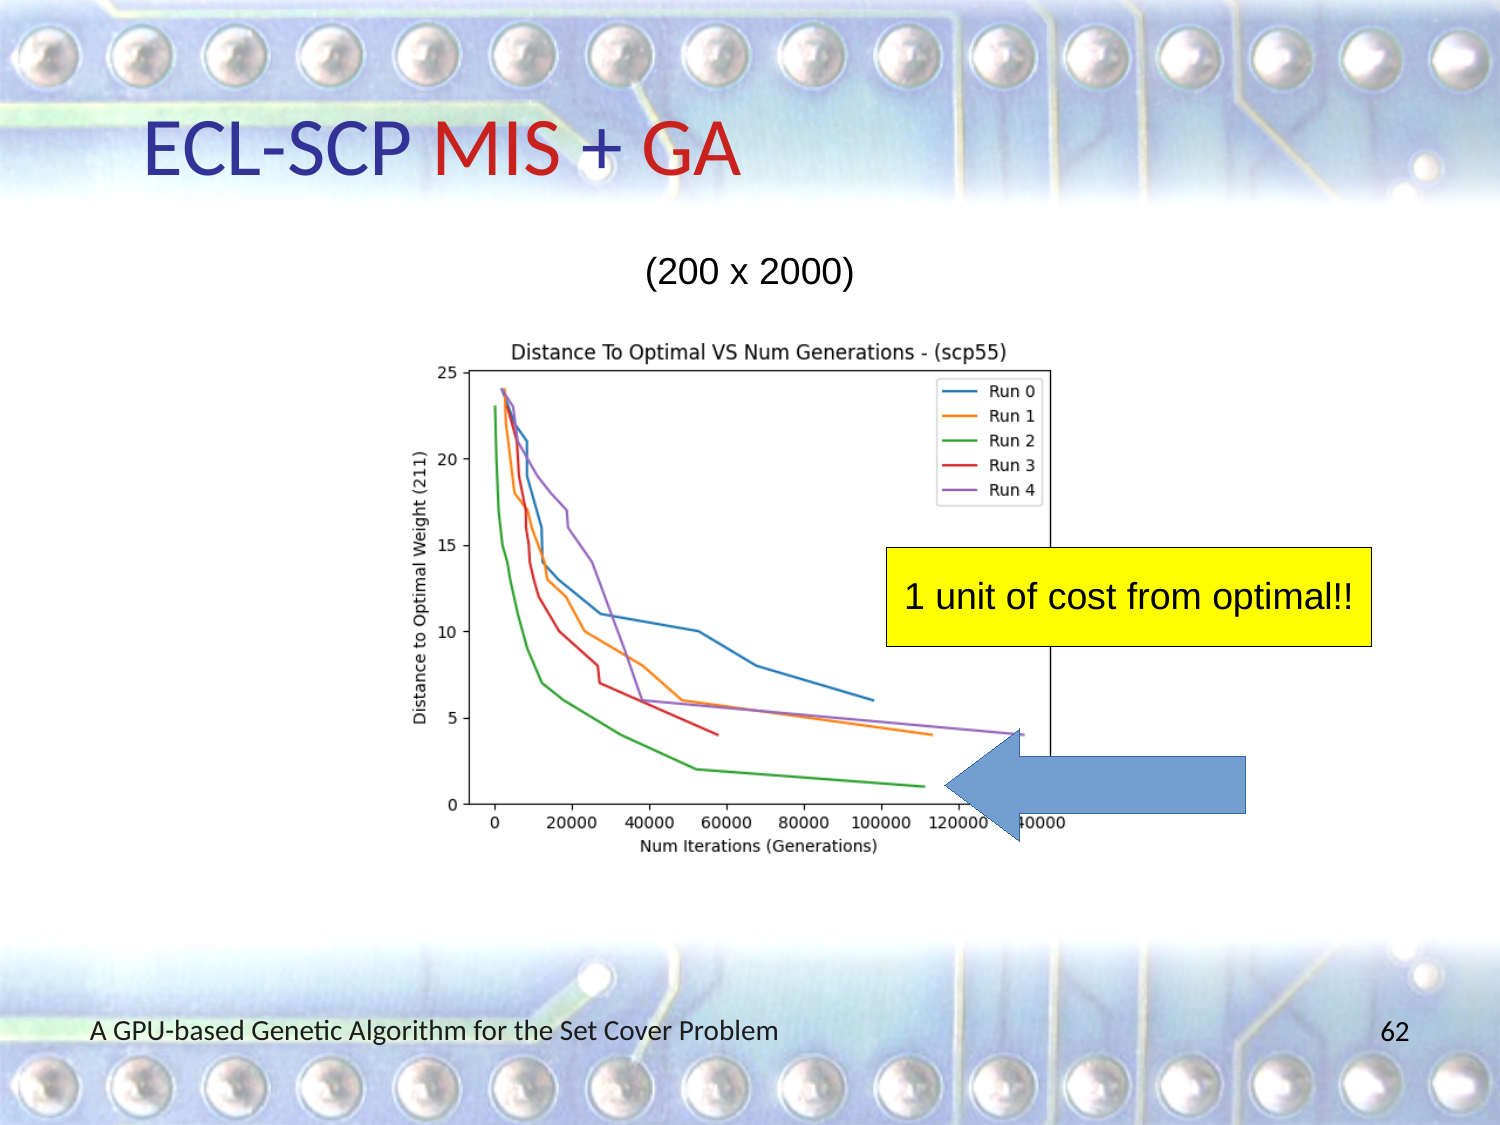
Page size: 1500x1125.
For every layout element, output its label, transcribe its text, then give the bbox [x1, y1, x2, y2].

picture [375, 302, 1125, 866]
picture [0, 884, 1500, 1125]
picture [0, 0, 1500, 261]
title ECL-SCP MIS + GA [75, 89, 1463, 195]
text_box 1 unit of cost from optimal!! [886, 547, 1372, 647]
text_box [944, 728, 1246, 842]
text_box (200 x 2000) [629, 243, 871, 301]
slide_number A GPU-based Genetic Algorithm for the Set Cover Problem [74, 979, 1113, 1055]
